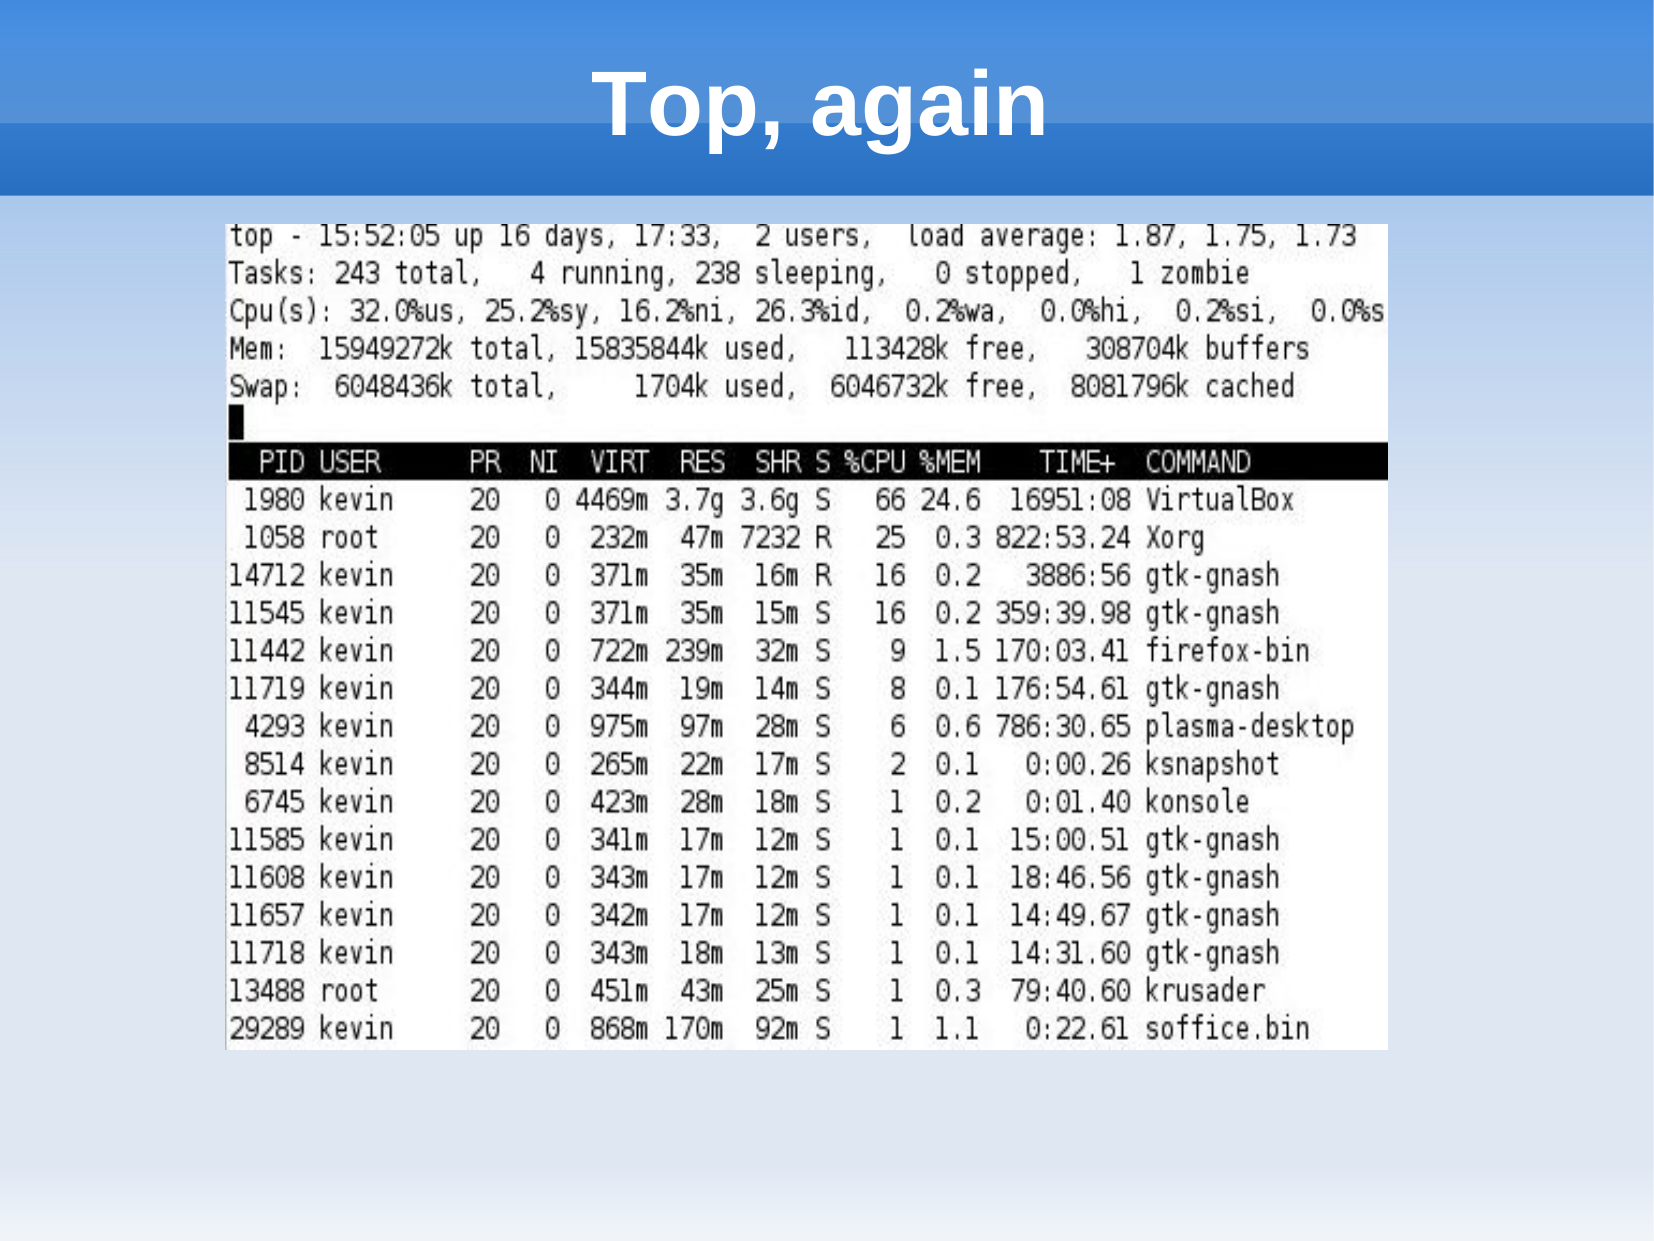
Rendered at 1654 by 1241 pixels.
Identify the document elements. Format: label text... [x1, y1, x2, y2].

picture [0, 0, 1654, 1241]
title Top, again [76, 0, 1565, 208]
